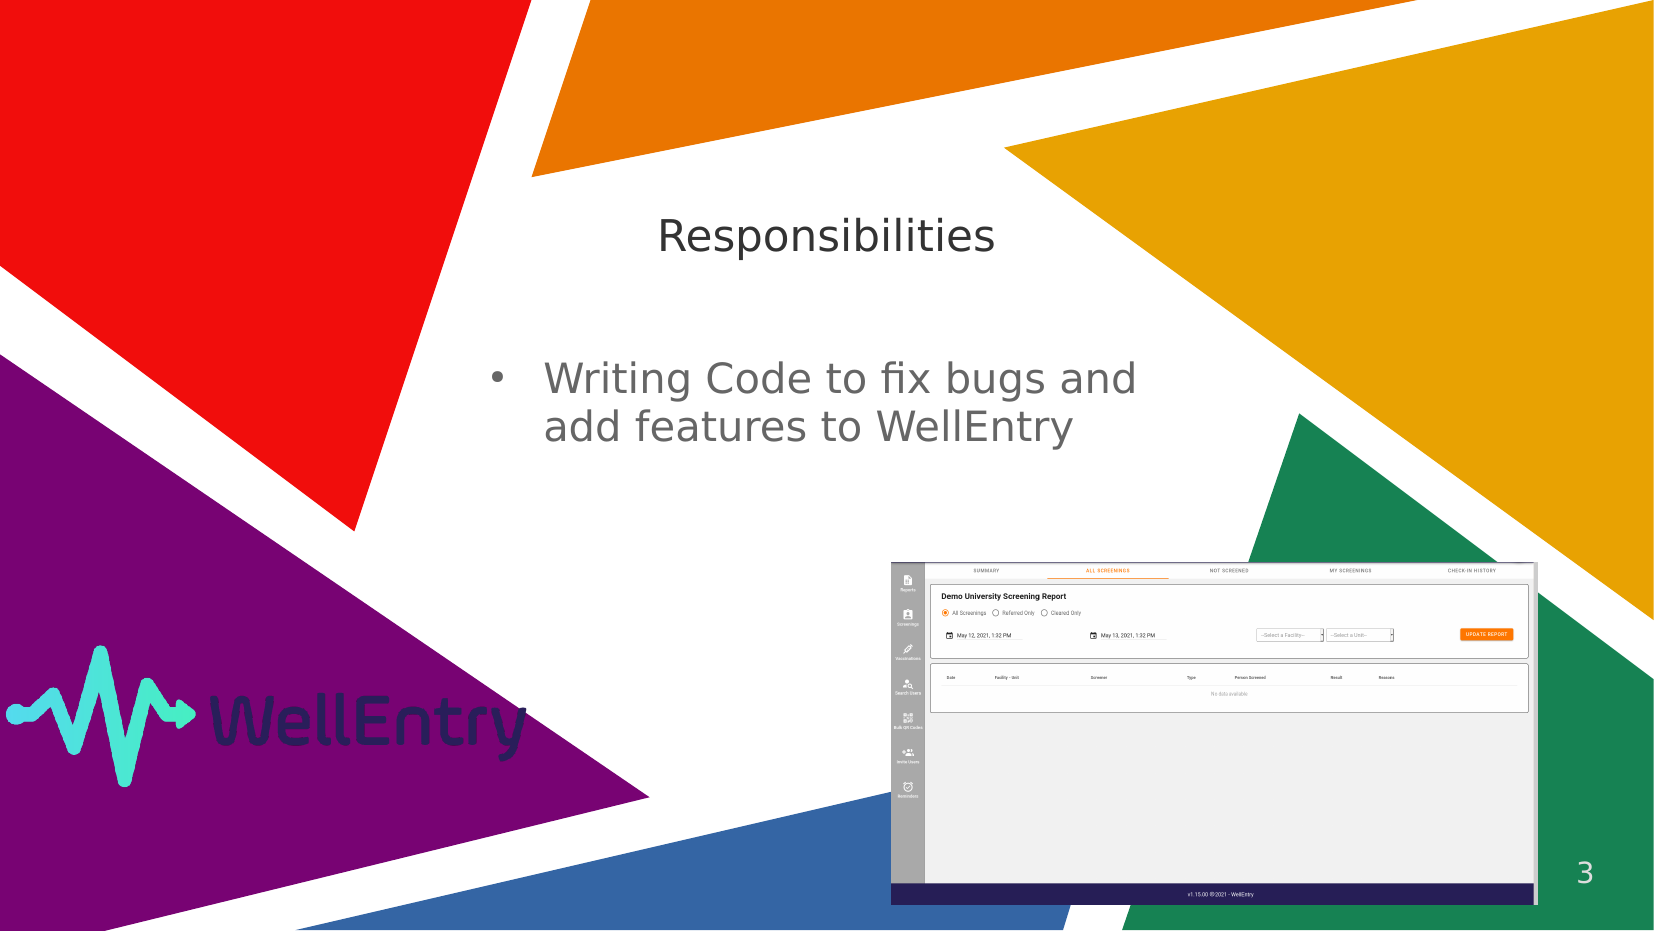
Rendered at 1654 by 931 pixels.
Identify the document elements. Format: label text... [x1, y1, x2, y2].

picture [891, 562, 1538, 905]
list Writing Code to fix bugs and add features to WellEntry [472, 354, 1182, 768]
title Responsibilities [472, 147, 1182, 325]
picture [0, 643, 531, 788]
